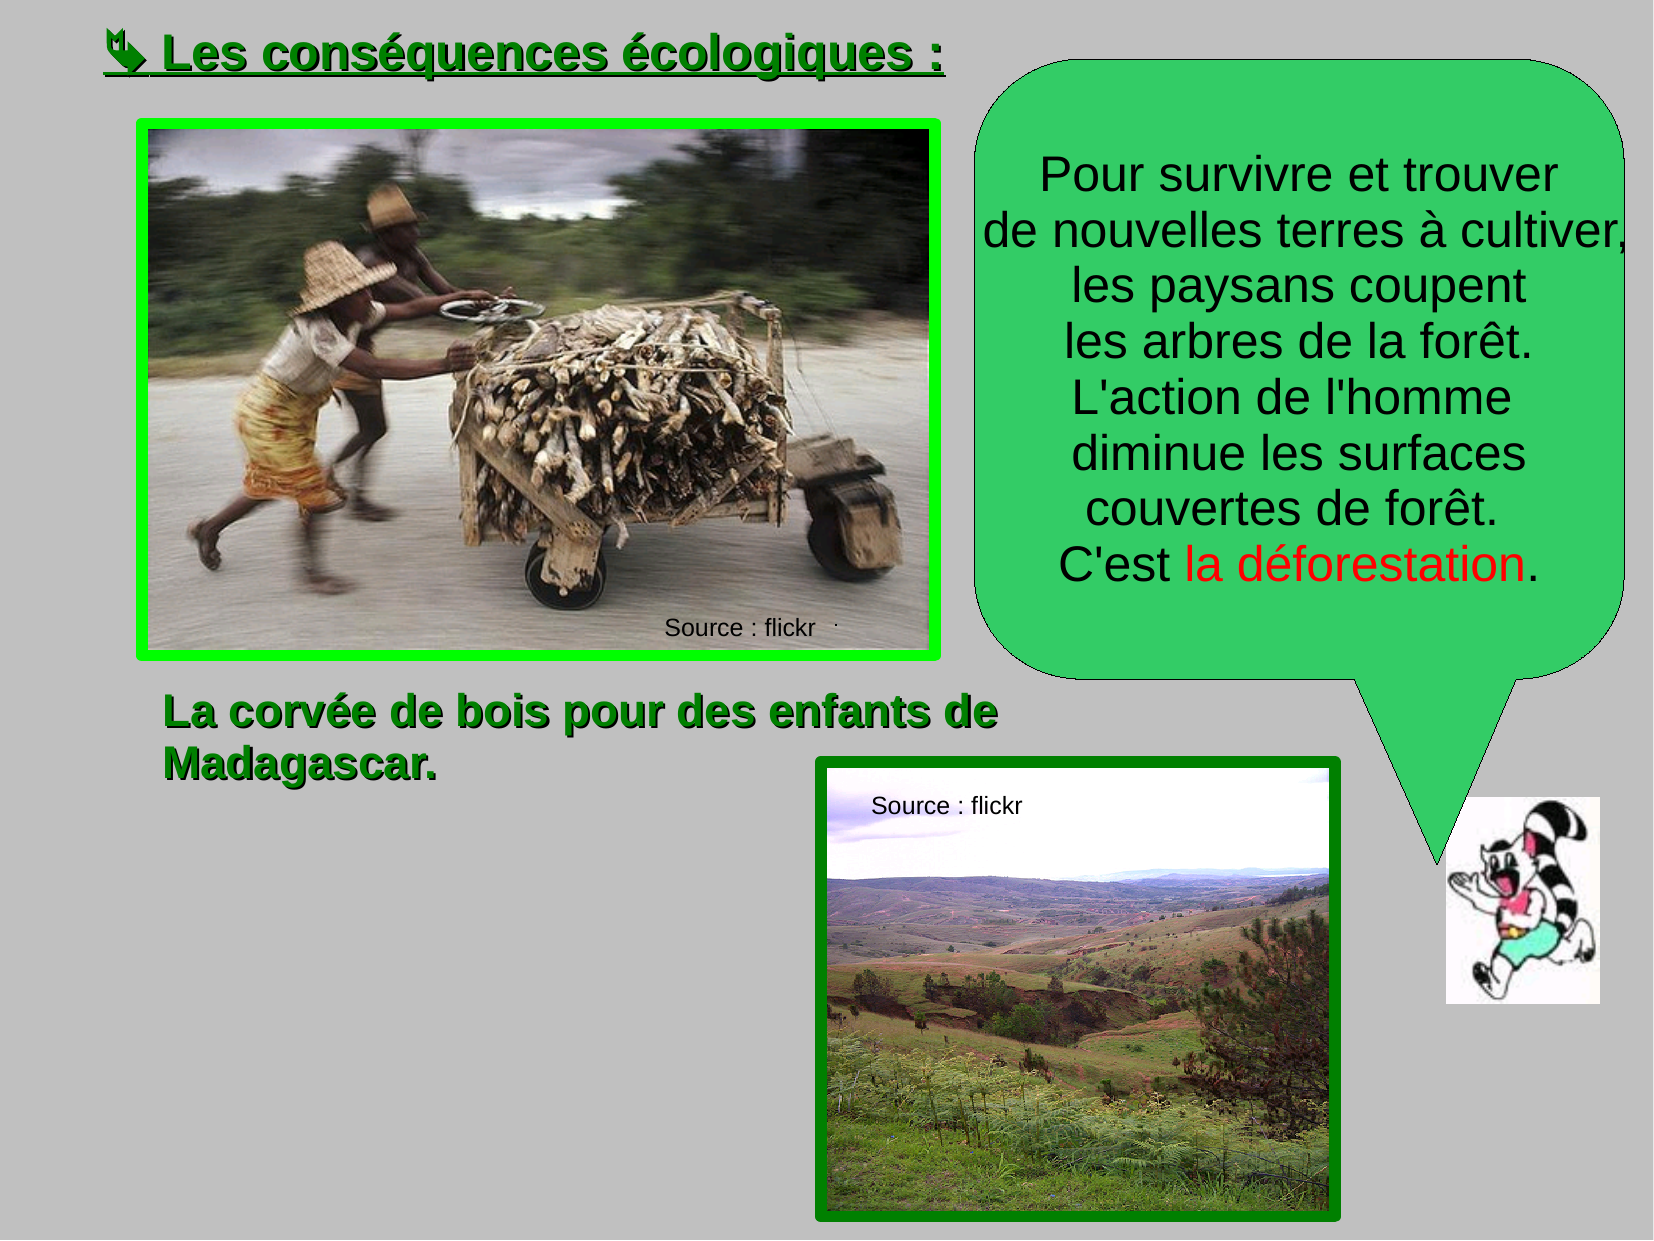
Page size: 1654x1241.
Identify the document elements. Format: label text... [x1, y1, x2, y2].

picture [1446, 797, 1600, 1004]
text_box Source : flickr [649, 606, 975, 650]
picture [147, 129, 929, 650]
text_box Pour survivre et trouver de nouvelles terres à cultiver, les paysans coupent les arbres de la forêt. L'action de l'homme diminue les surfaces couvertes de forêt. C'est la déforestation. [974, 59, 1625, 865]
picture [826, 767, 1329, 1211]
text_box Source : flickr [856, 783, 1182, 827]
text_box  Les conséquences écologiques : [88, 16, 961, 89]
text_box La corvée de bois pour des enfants de Madagascar. [147, 677, 1034, 798]
